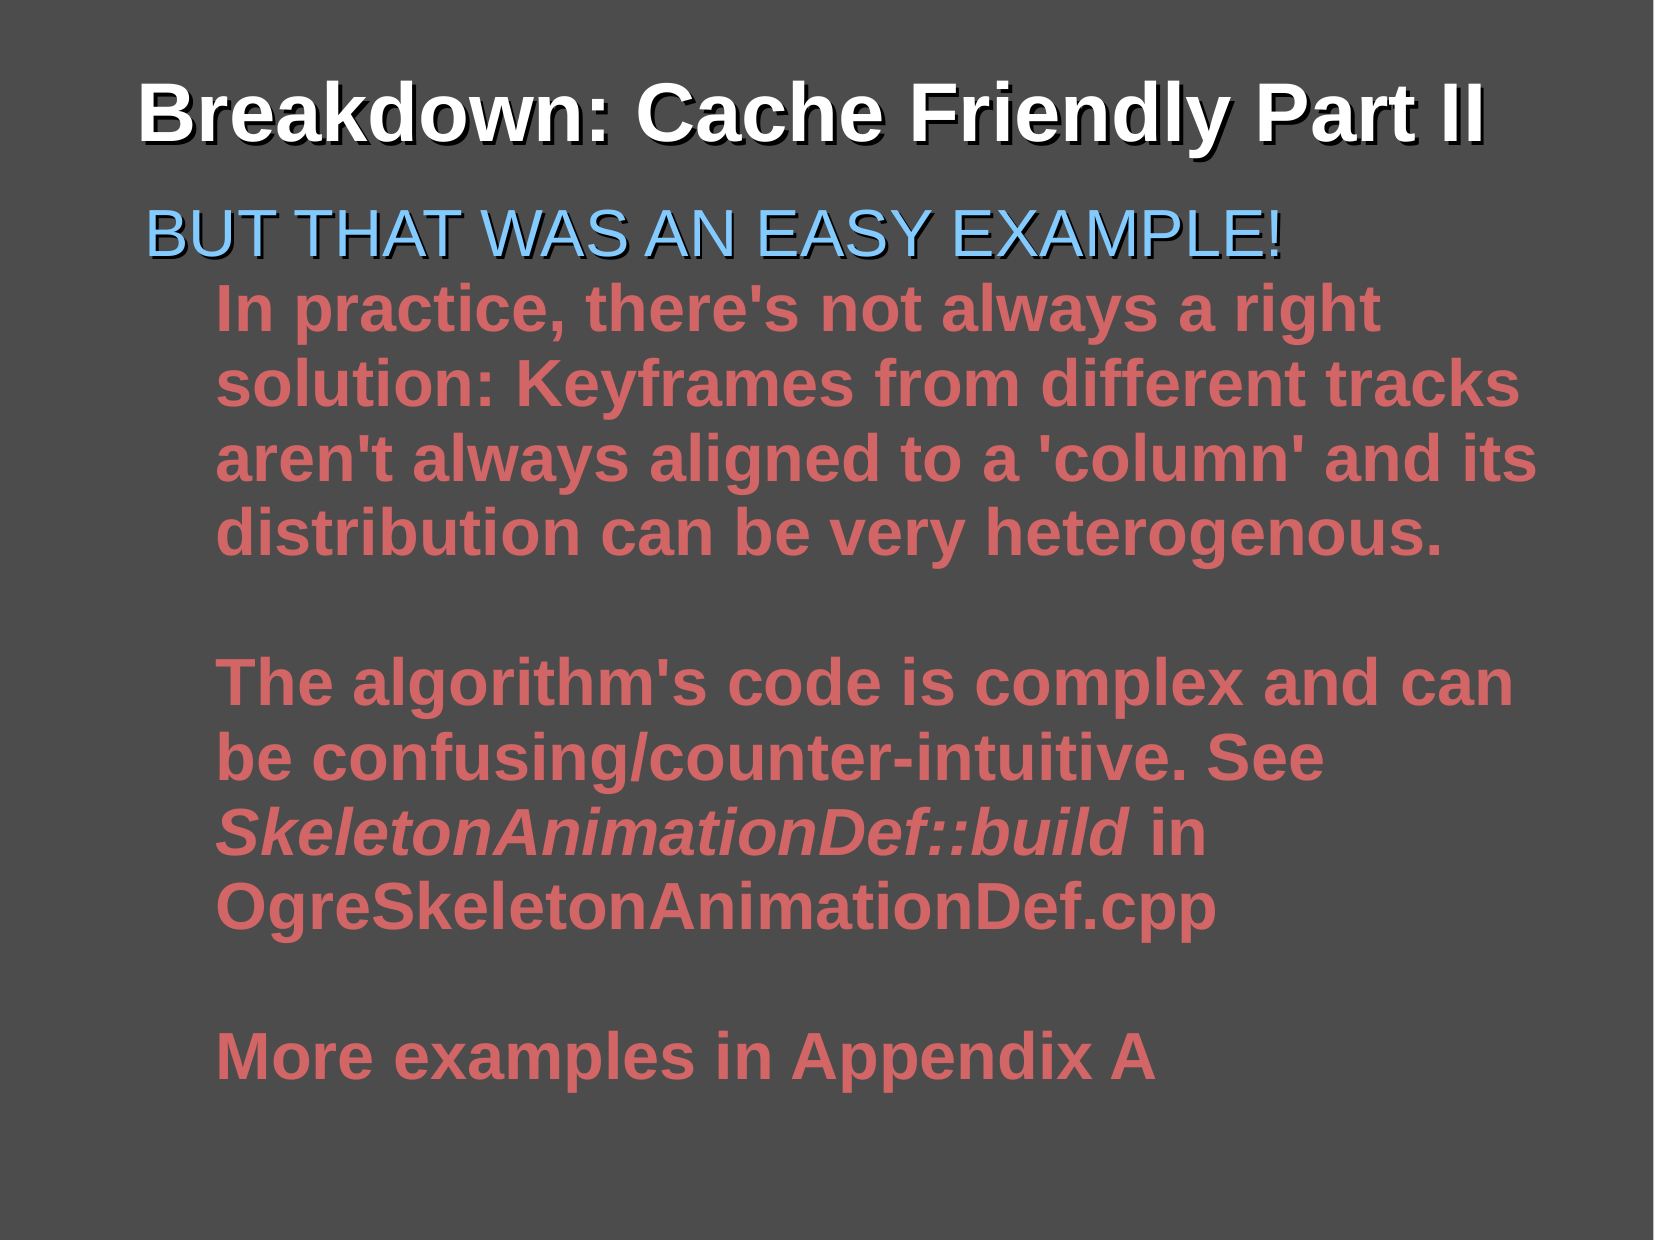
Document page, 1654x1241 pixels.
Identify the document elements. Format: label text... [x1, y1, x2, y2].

text_box BUT THAT WAS AN EASY EXAMPLE! In practice, there's not always a right solution: Keyframes from different tracks aren't always aligned to a 'column' and its distribution can be very heterogenous. The algorithm's code is complex and can be confusing/counter-intuitive. See SkeletonAnimationDef::build in OgreSkeletonAnimationDef.cpp More examples in Appendix A [59, 188, 1565, 1101]
text_box Breakdown: Cache Friendly Part II [88, 59, 1536, 168]
